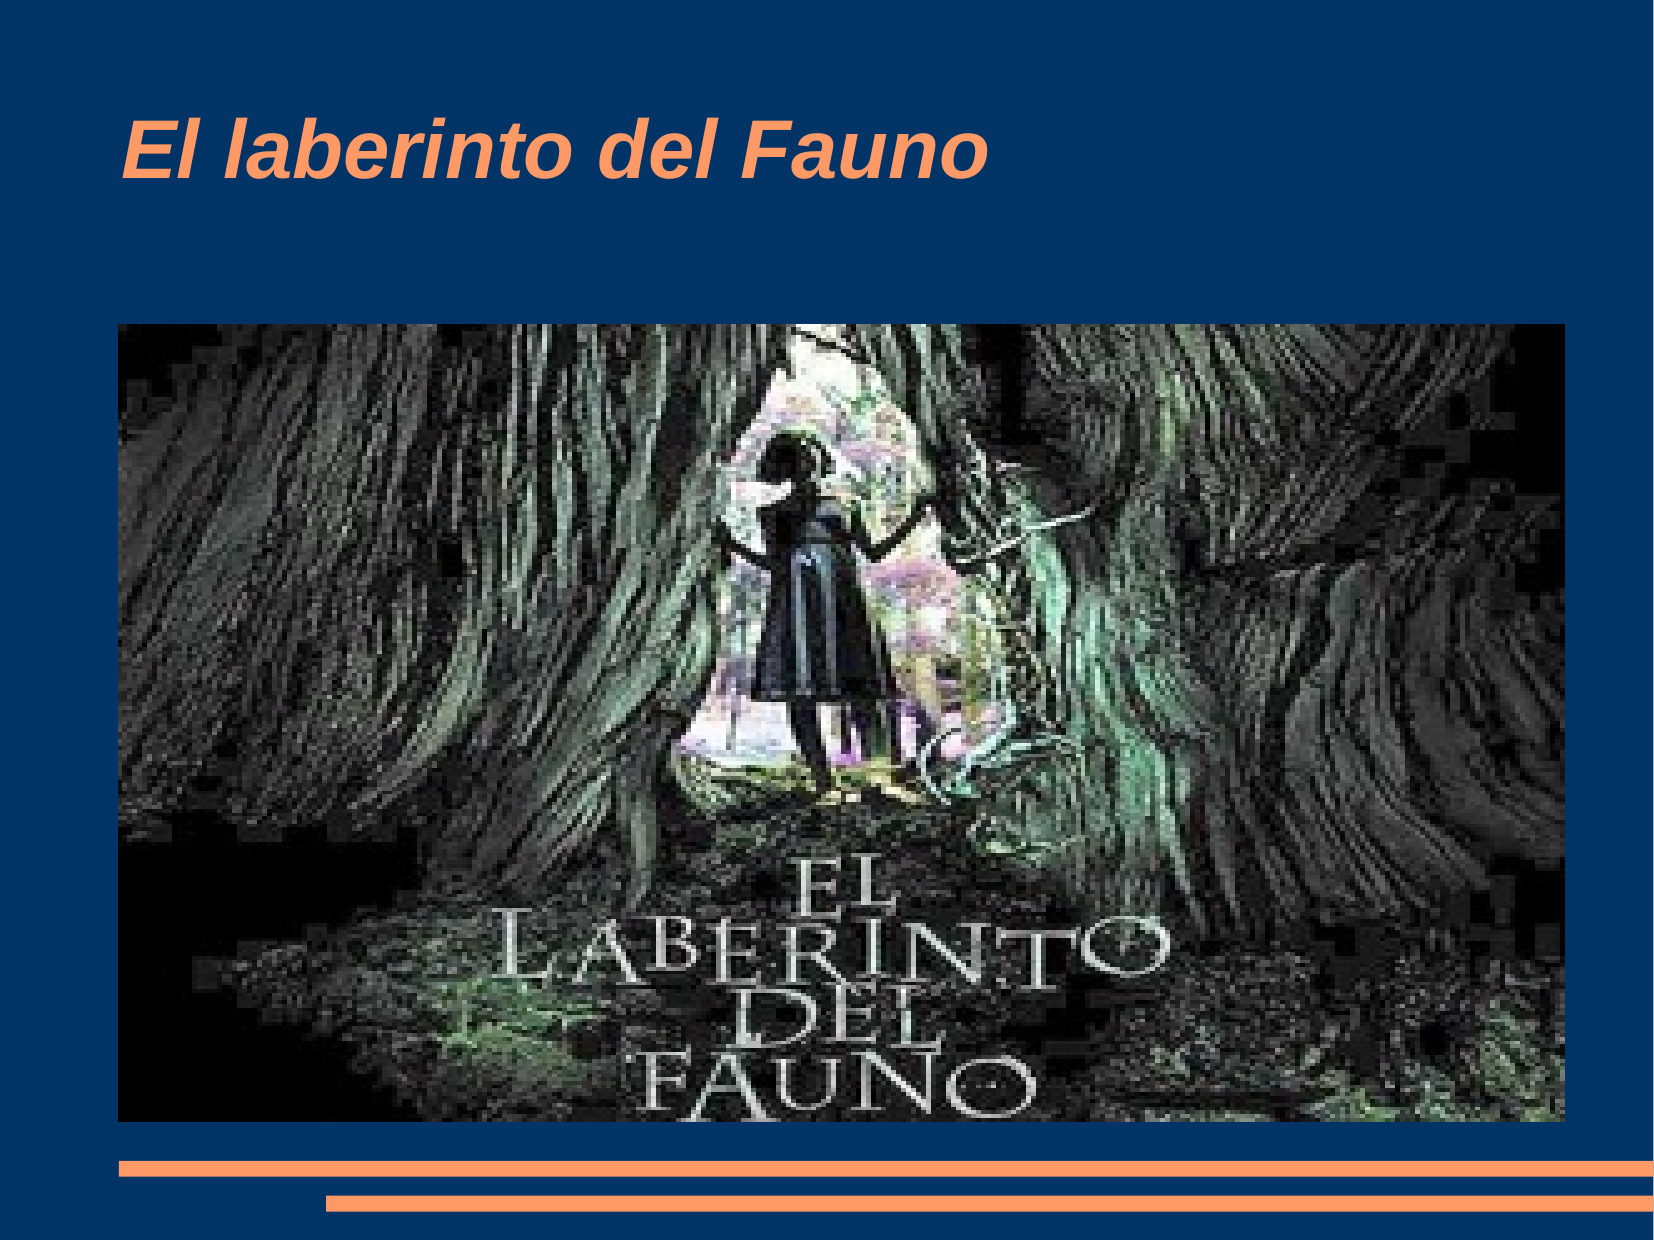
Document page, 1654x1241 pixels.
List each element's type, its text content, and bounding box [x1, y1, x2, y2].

title El laberinto del Fauno [121, 53, 1534, 246]
picture [118, 324, 1565, 1123]
